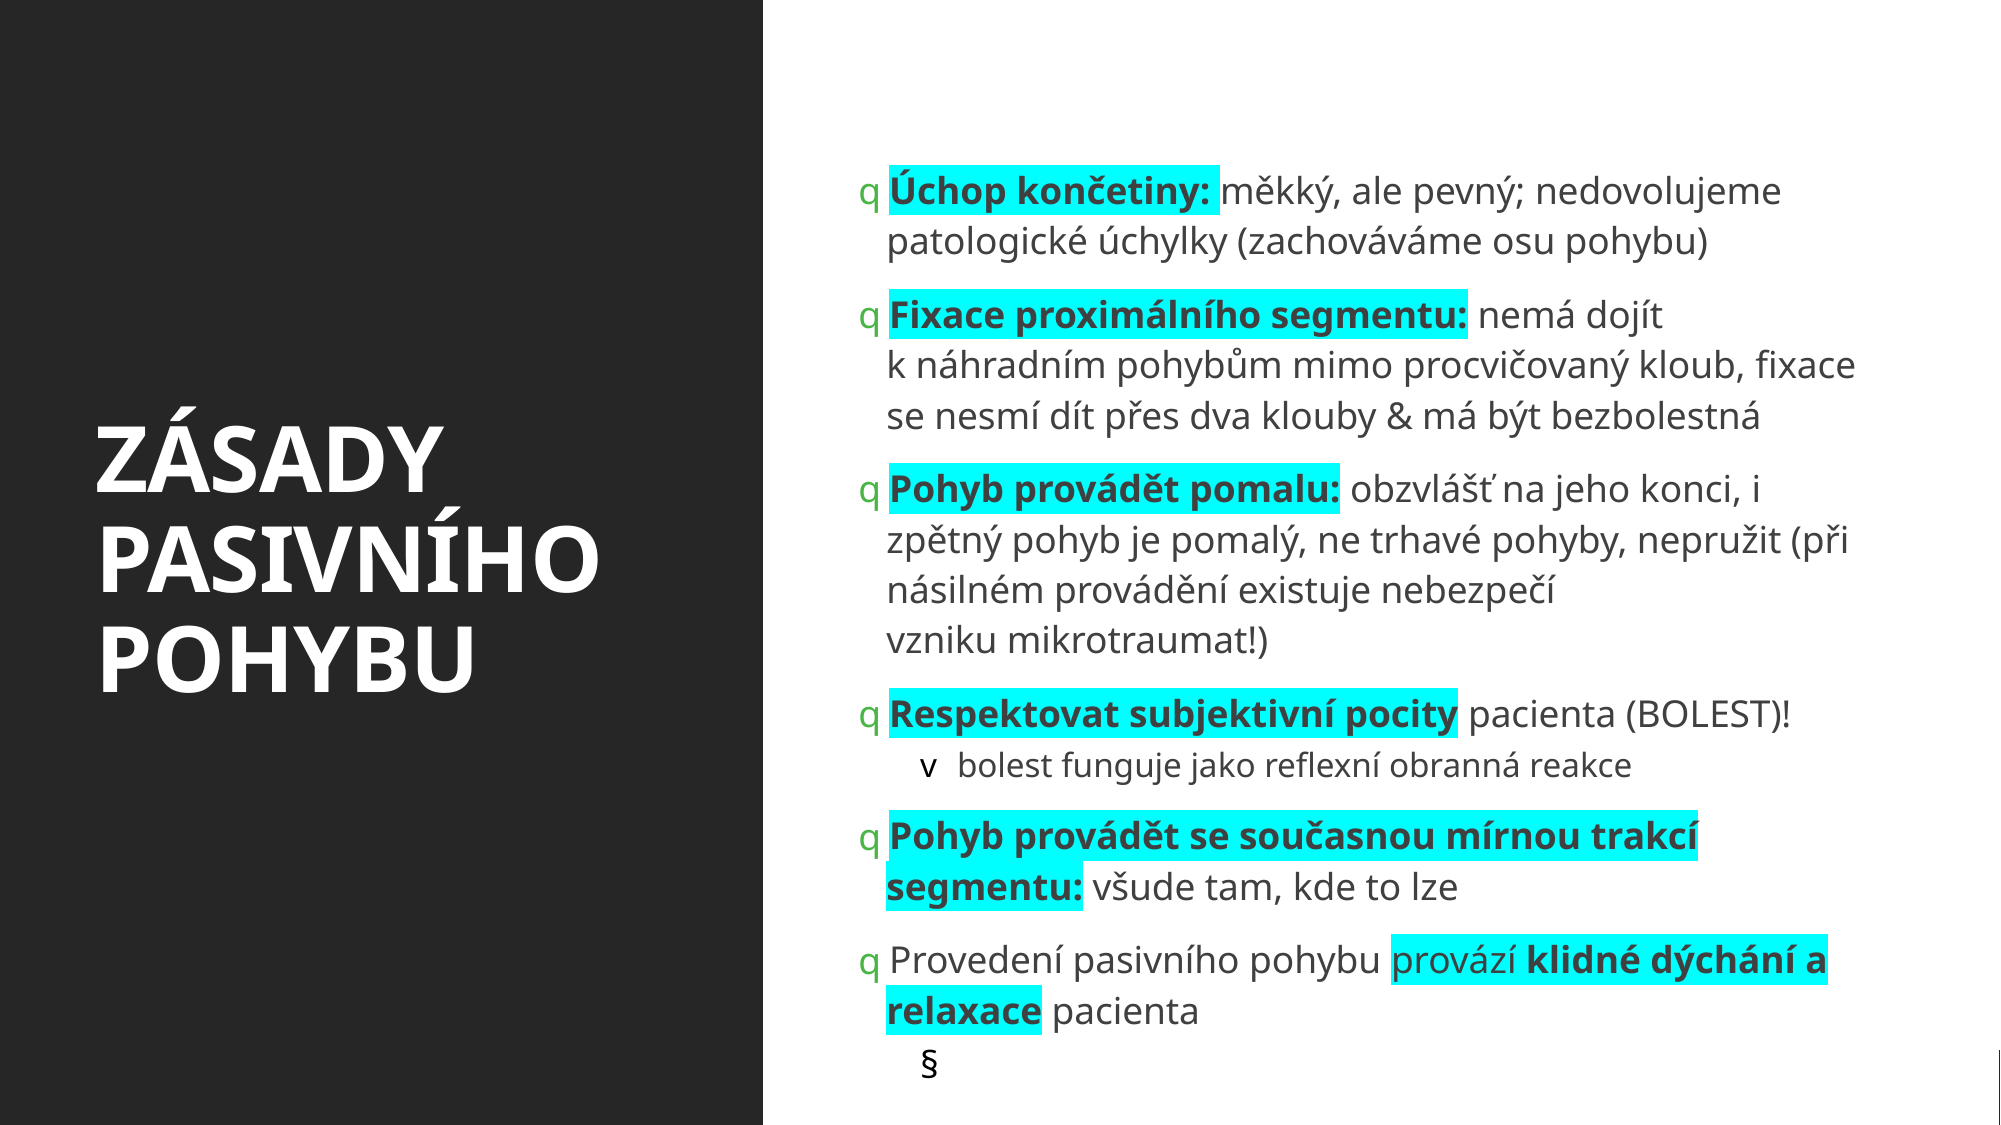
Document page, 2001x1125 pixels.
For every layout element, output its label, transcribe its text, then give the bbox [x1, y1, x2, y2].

text_box [0, 0, 1999, 1125]
list Úchop končetiny: měkký, ale pevný; nedovolujeme patologické úchylky (zachováváme osu pohybu) Fixace proximálního segmentu: nemá dojít k náhradním pohybům mimo procvičovaný kloub, fixace se nesmí dít přes dva klouby & má být bezbolestná Pohyb provádět pomalu: obzvlášť na jeho konci, i zpětný pohyb je pomalý, ne trhavé pohyby, nepružit (při násilném provádění existuje nebezpečí vzniku mikrotraumat!) Respektovat subjektivní pocity pacienta (BOLEST)! bolest funguje jako reflexní obranná reakce Pohyb provádět se současnou mírnou trakcí segmentu: všude tam, kde to lze Provedení pasivního pohybu provází klidné dýchání a relaxace pacienta [858, 157, 1861, 1084]
title ZÁSADY PASIVNÍHO POHYBU [80, 99, 679, 1026]
